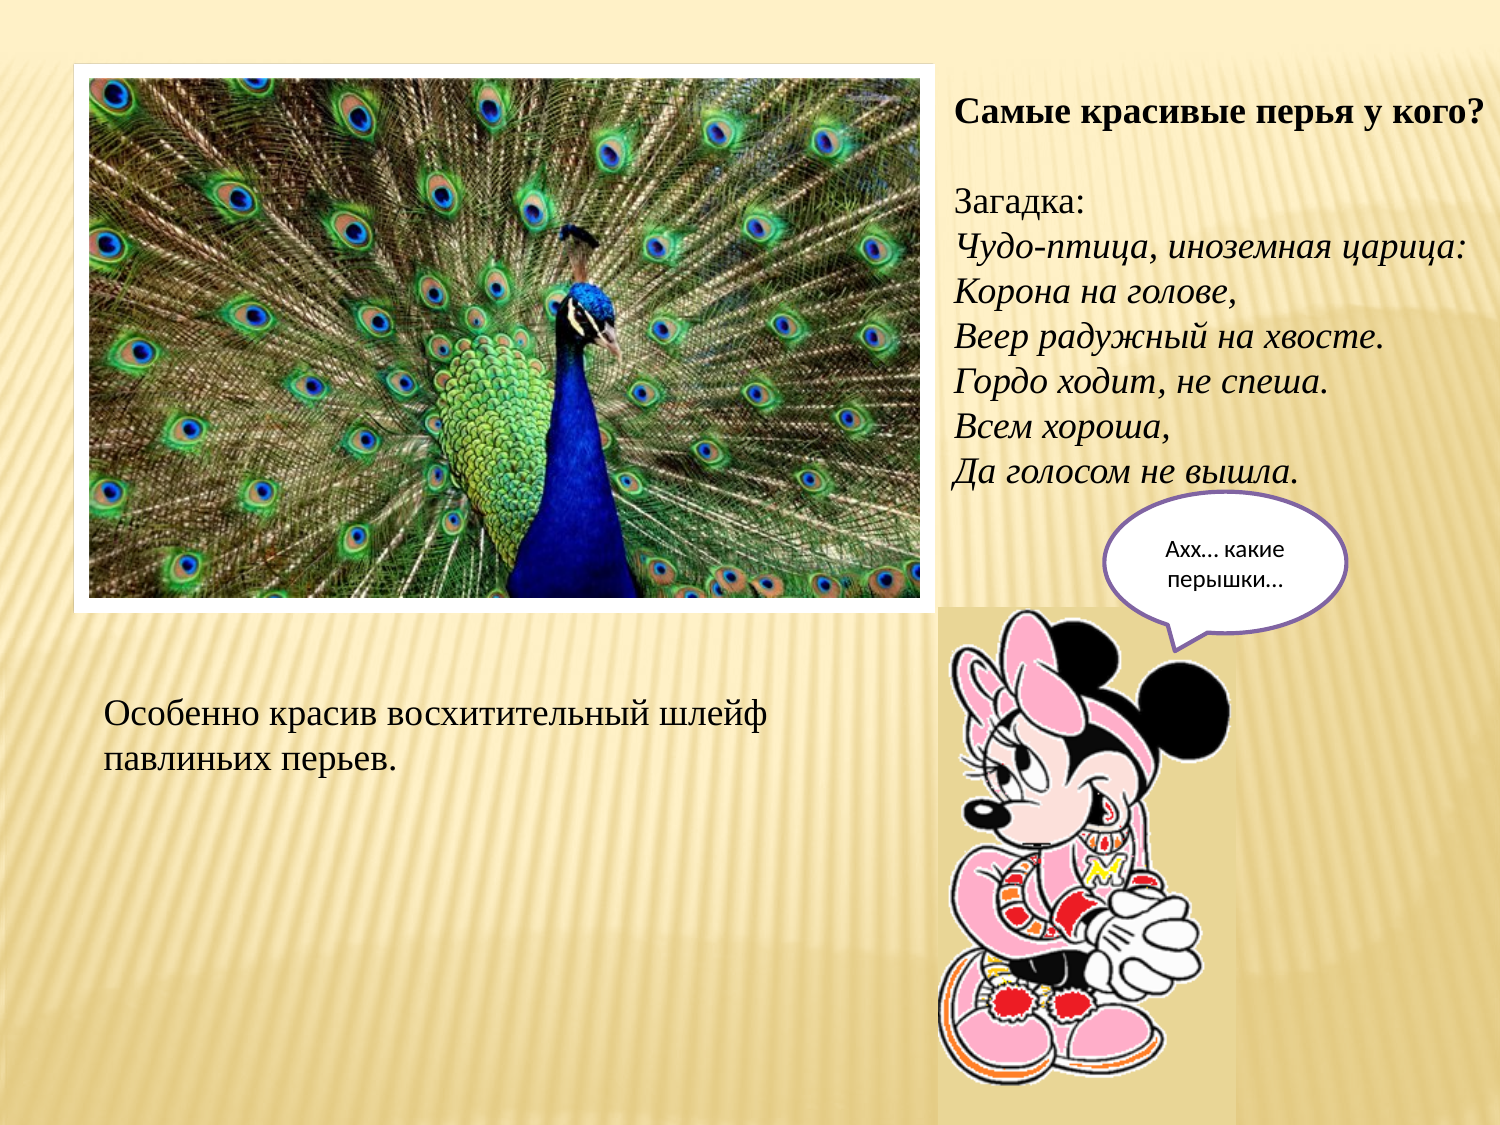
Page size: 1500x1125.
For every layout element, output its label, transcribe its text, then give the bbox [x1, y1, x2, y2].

text_box Ахх… какие перышки… [1104, 491, 1347, 652]
text_box Самые красивые перья у кого? Загадка: Чудо-птица, иноземная царица: Корона на голове, Веер радужный на хвосте. Гордо ходит, не спеша. Всем хороша, Да голосом не вышла. [938, 78, 1500, 503]
picture [938, 607, 1236, 1125]
text_box Особенно красив восхитительный шлейф павлиньих перьев. [88, 680, 786, 787]
picture [88, 78, 921, 598]
